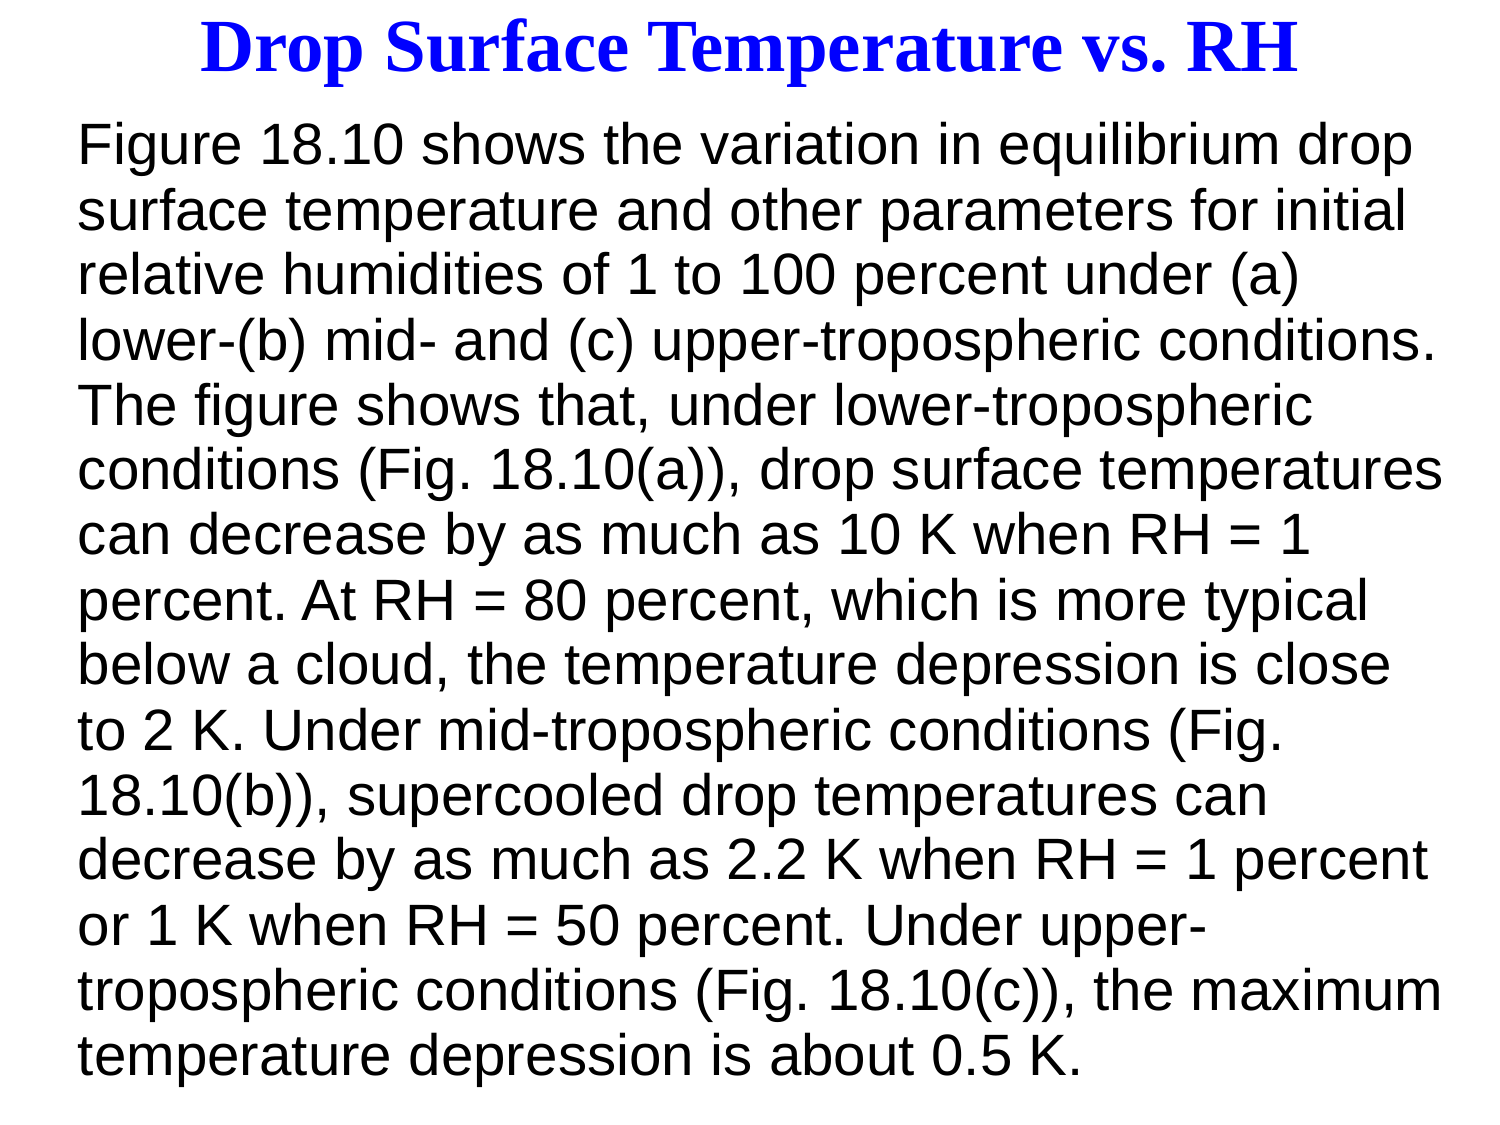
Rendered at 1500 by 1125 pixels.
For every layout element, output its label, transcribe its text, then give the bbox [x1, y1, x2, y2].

title Drop Surface Temperature vs. RH [0, 4, 1500, 80]
text_box Figure 18.10 shows the variation in equilibrium drop surface temperature and other parameters for initial relative humidities of 1 to 100 percent under (a) lower-(b) mid- and (c) upper-tropospheric conditions. The figure shows that, under lower-tropospheric conditions (Fig. 18.10(a)), drop surface temperatures can decrease by as much as 10 K when RH = 1 percent. At RH = 80 percent, which is more typical below a cloud, the temperature depression is close to 2 K. Under mid-tropospheric conditions (Fig. 18.10(b)), supercooled drop temperatures can decrease by as much as 2.2 K when RH = 1 percent or 1 K when RH = 50 percent. Under upper-tropospheric conditions (Fig. 18.10(c)), the maximum temperature depression is about 0.5 K. [63, 104, 1473, 1095]
